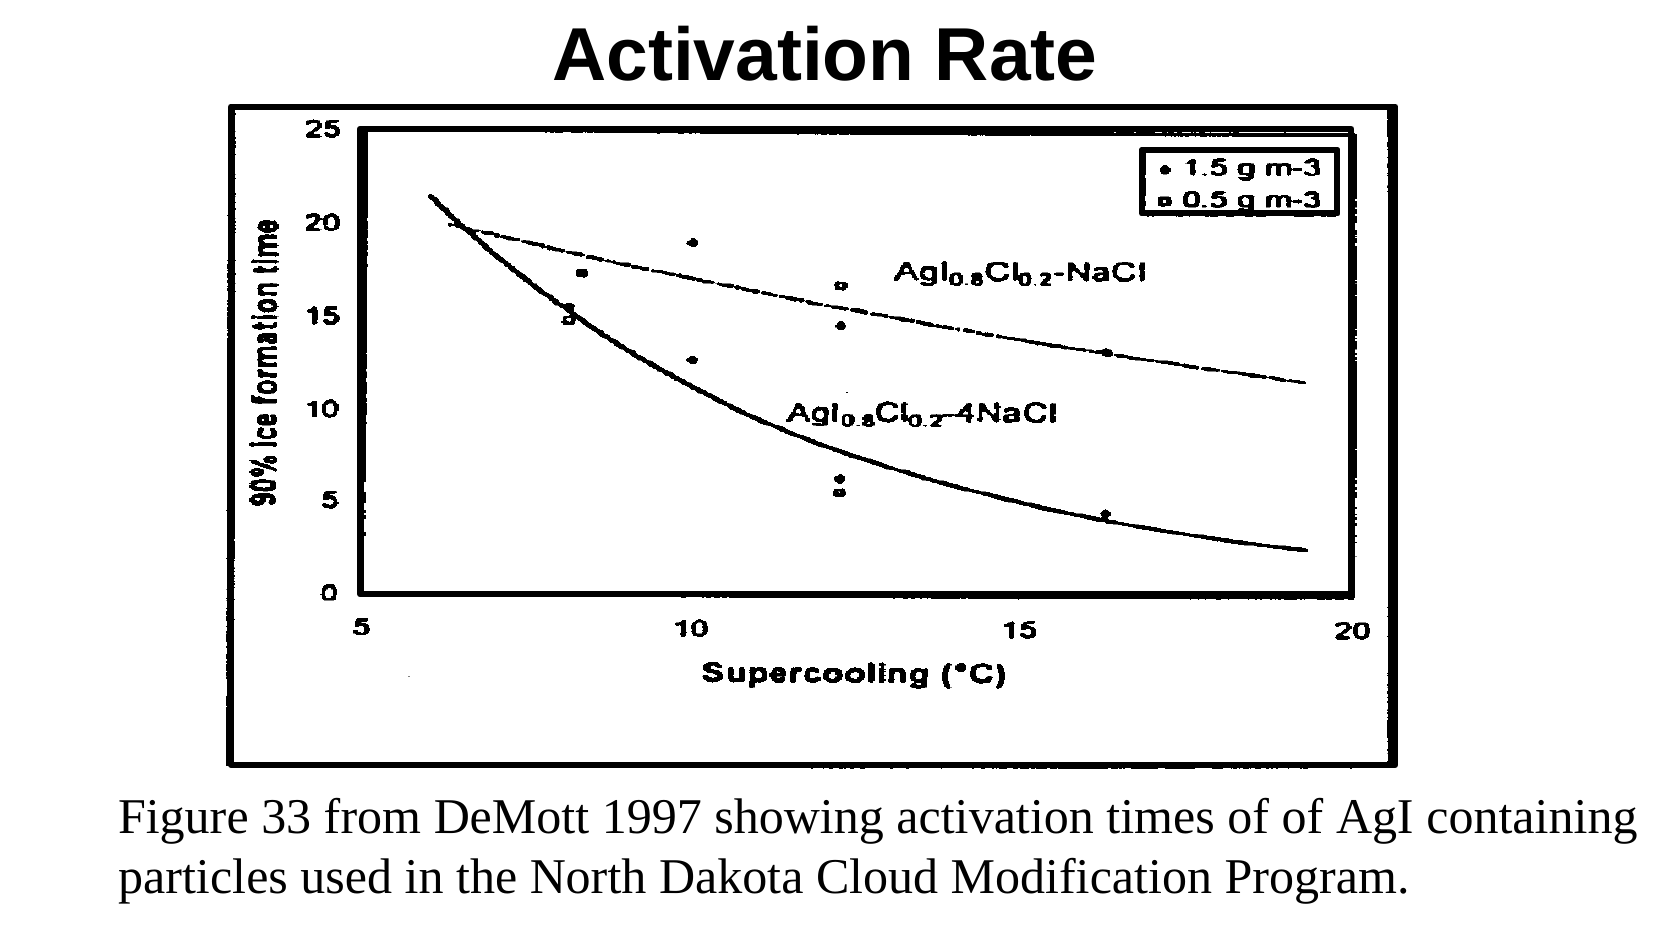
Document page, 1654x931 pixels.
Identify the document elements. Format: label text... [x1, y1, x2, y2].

picture [234, 110, 1392, 762]
picture [185, 109, 1477, 771]
text_box Figure 33 from DeMott 1997 showing activation times of of AgI containing particles used in the North Dakota Cloud Modification Program. [90, 782, 1654, 916]
title Activation Rate [0, 0, 1654, 101]
